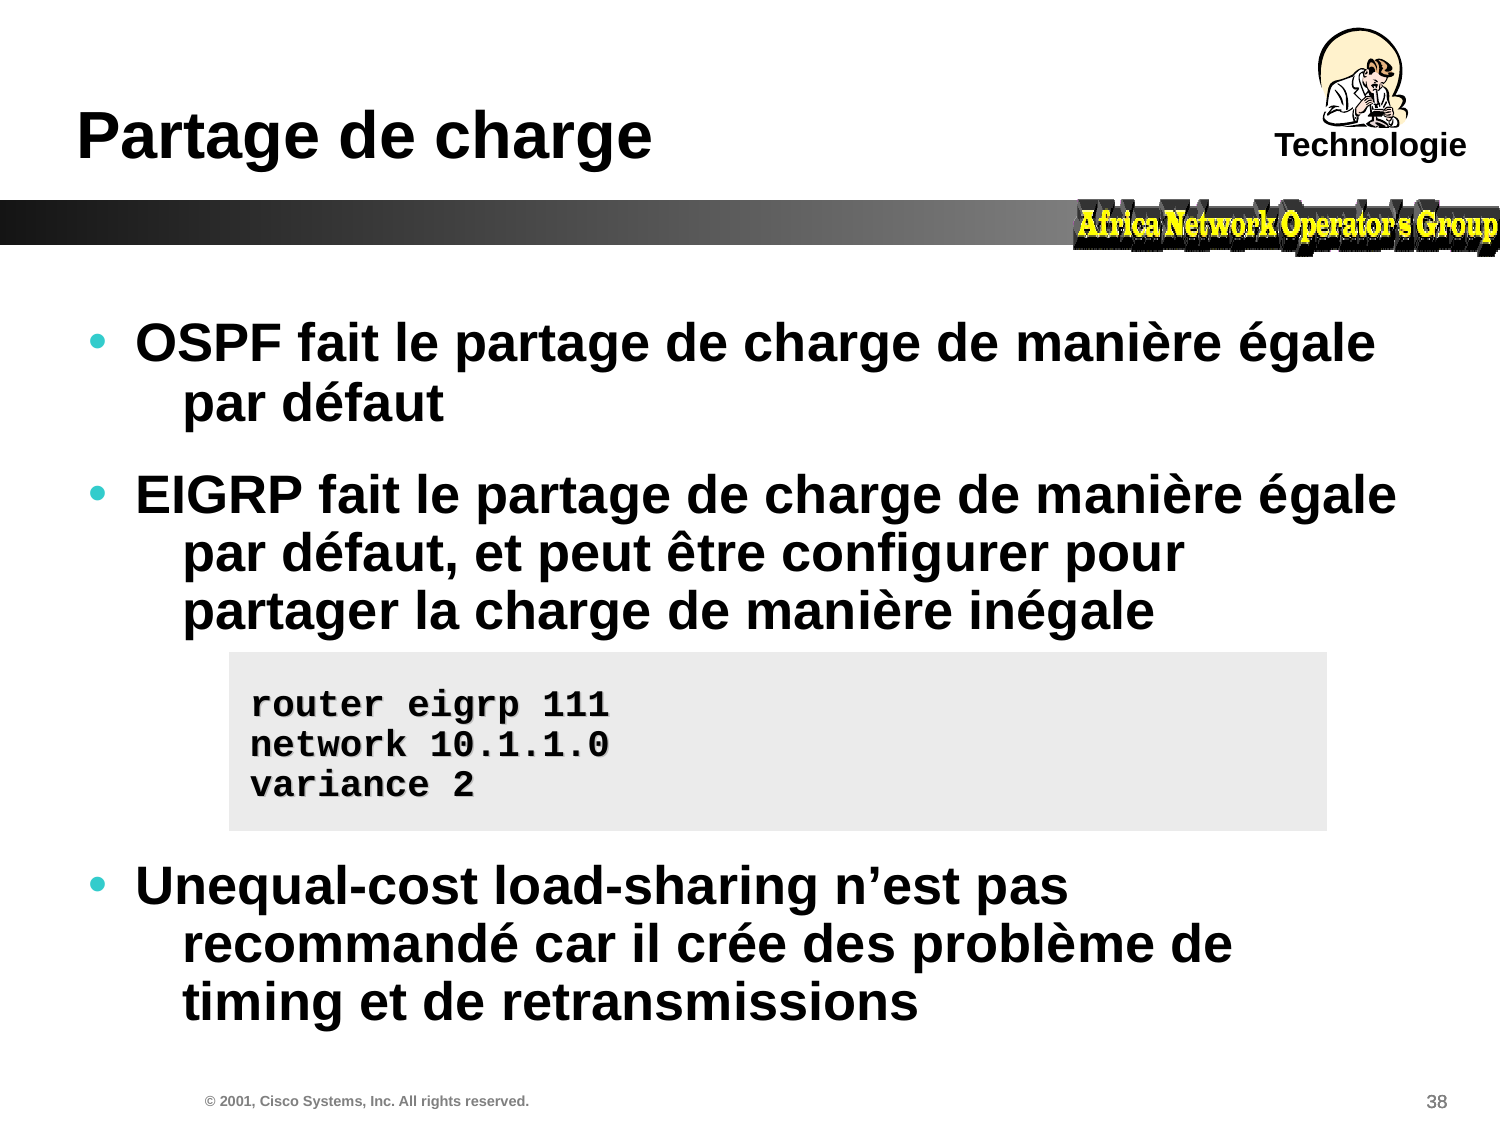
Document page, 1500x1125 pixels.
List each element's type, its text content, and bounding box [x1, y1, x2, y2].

picture [1317, 26, 1409, 118]
title Partage de charge [62, 41, 1313, 180]
text_box router eigrp 111 network 10.1.1.0 variance 2 [237, 667, 1359, 817]
text_box [229, 652, 1327, 831]
list OSPF fait le partage de charge de manière égale par défaut EIGRP fait le partage de charge de manière égale par défaut, et peut être configurer pour partager la charge de manière inégale Unequal-cost load-sharing n’est pas recommandé car il crée des problème de timing et de retransmissions [74, 286, 1424, 1053]
text_box Technologie [1262, 118, 1480, 171]
picture [1070, 180, 1500, 275]
